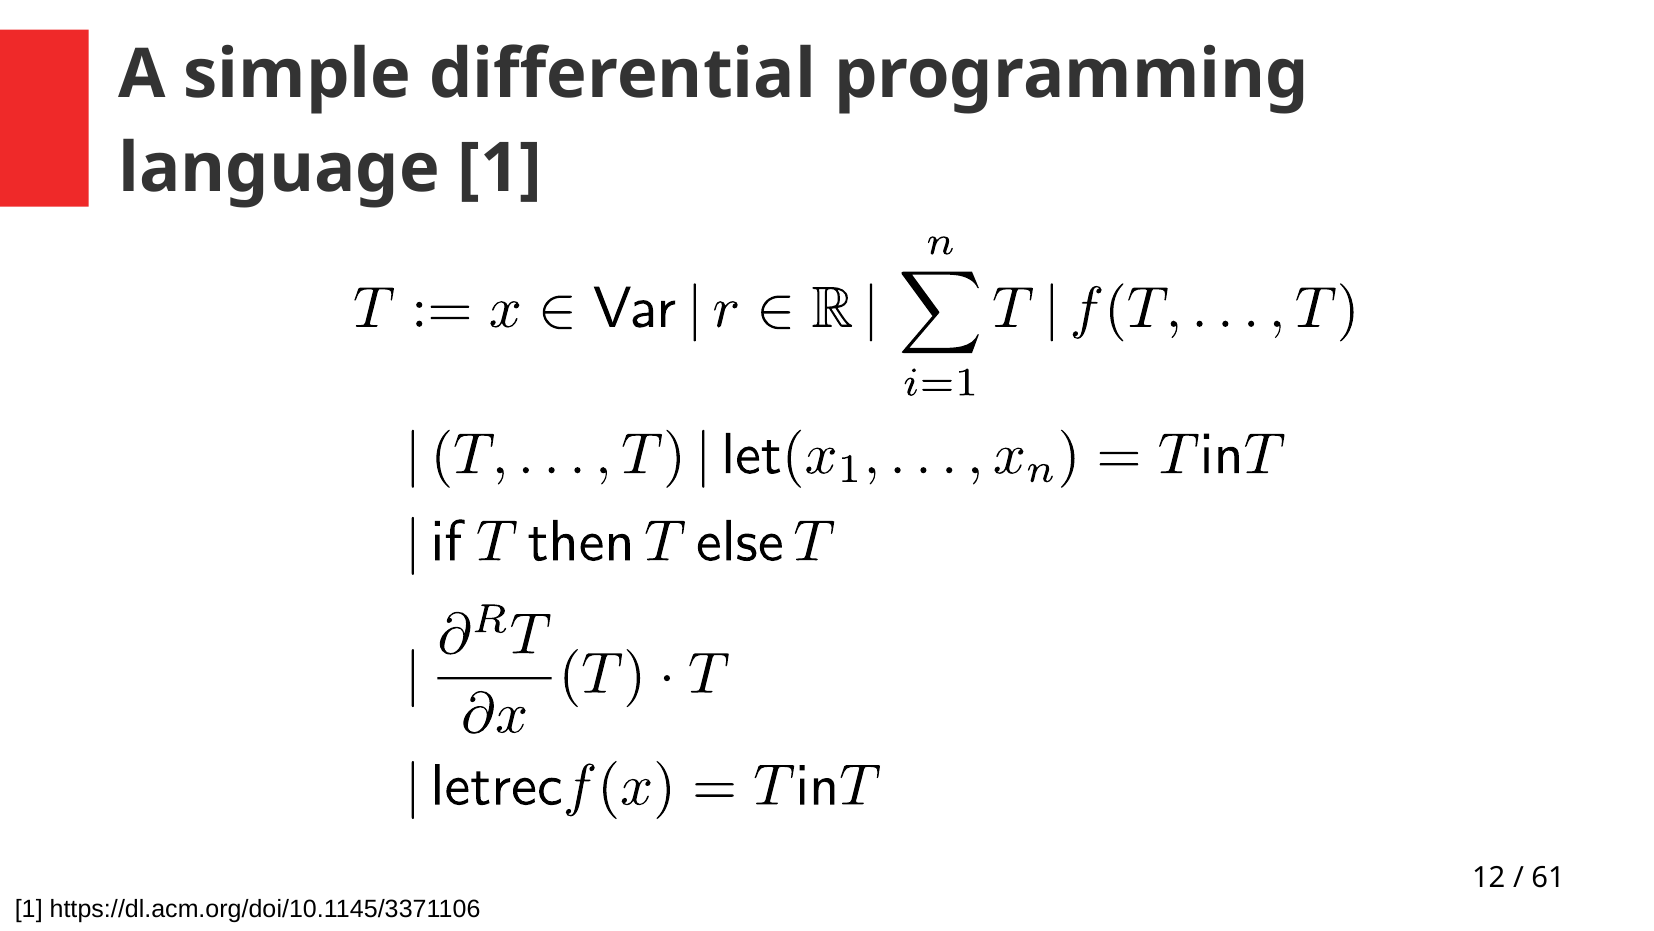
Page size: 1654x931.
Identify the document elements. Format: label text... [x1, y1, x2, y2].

text_box [354, 236, 1354, 820]
title A simple differential programming language [1] [118, 24, 1595, 212]
text_box [1] https://dl.acm.org/doi/10.1145/3371106 [0, 887, 1477, 931]
